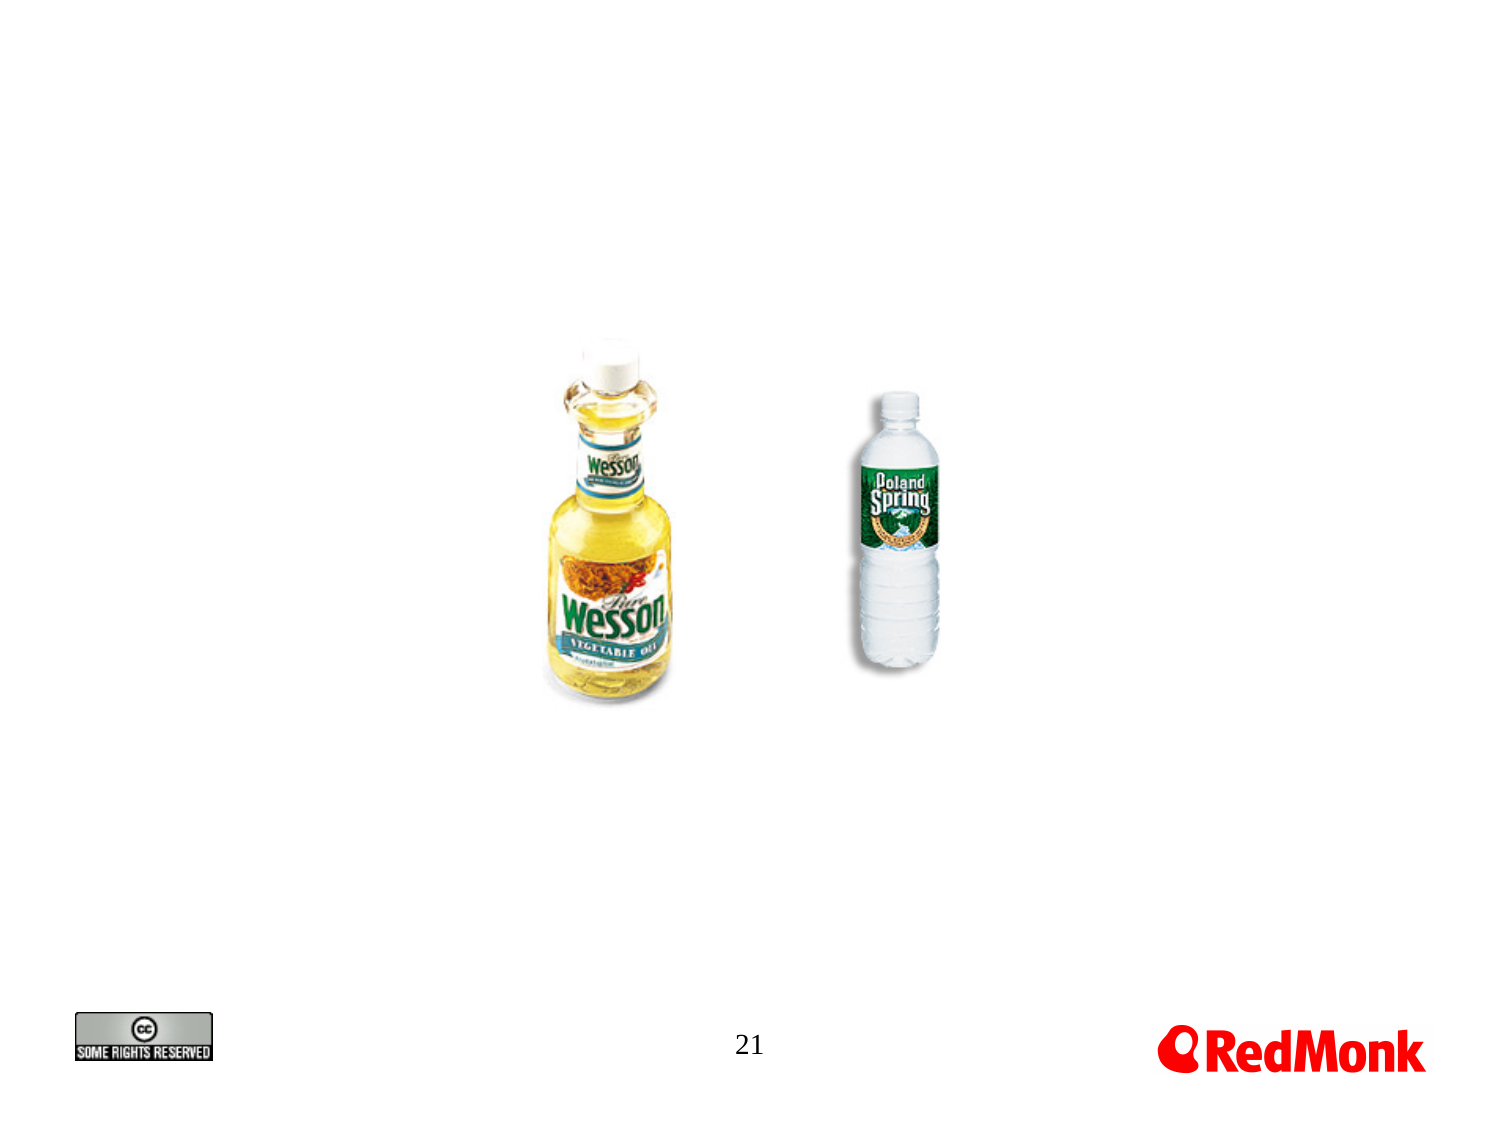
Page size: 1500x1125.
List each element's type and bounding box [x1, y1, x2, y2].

picture [741, 374, 1054, 688]
picture [1151, 1023, 1433, 1075]
picture [542, 337, 676, 711]
picture [75, 1012, 213, 1061]
